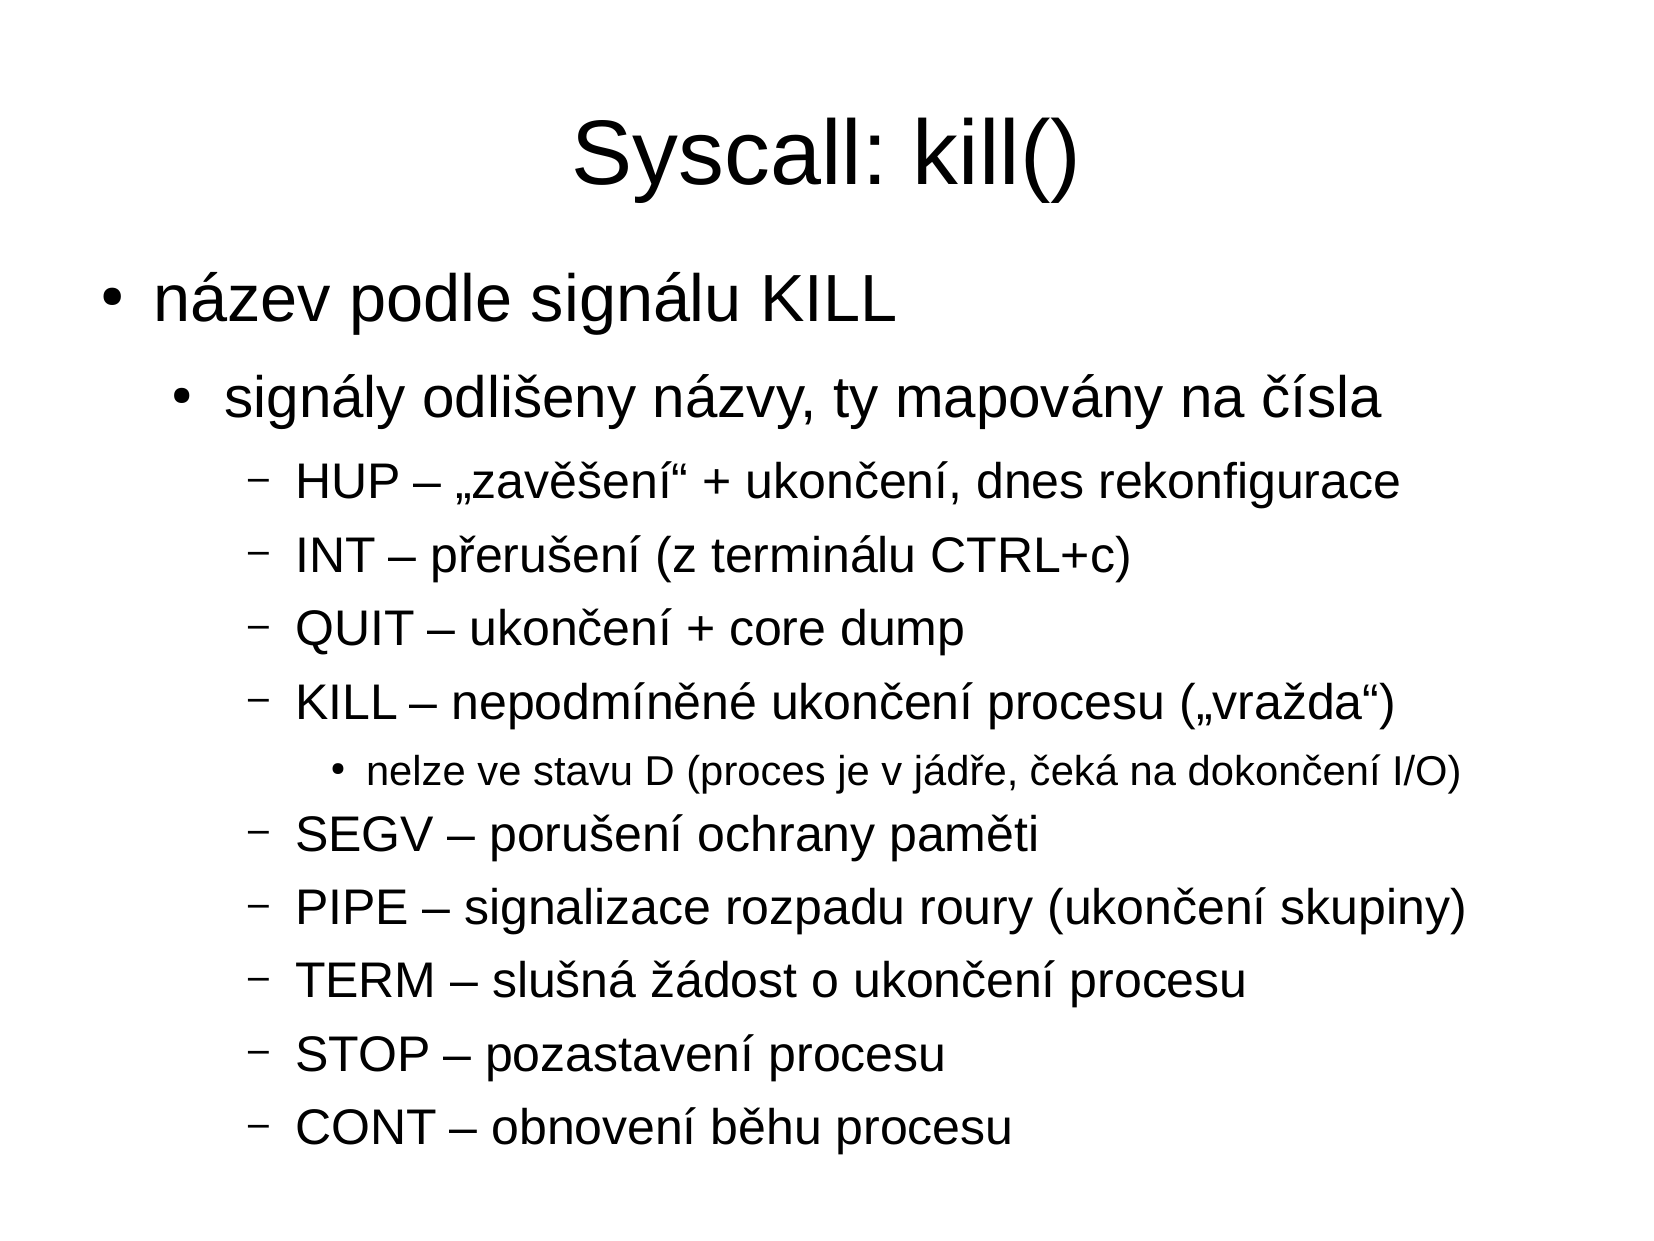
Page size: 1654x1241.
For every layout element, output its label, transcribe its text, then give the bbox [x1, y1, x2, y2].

list název podle signálu KILL signály odlišeny názvy, ty mapovány na čísla HUP – „zavěšení“ + ukončení, dnes rekonfigurace INT – přerušení (z terminálu CTRL+c) QUIT – ukončení + core dump KILL – nepodmíněné ukončení procesu („vražda“) nelze ve stavu D (proces je v jádře, čeká na dokončení I/O) SEGV – porušení ochrany paměti PIPE – signalizace rozpadu roury (ukončení skupiny) TERM – slušná žádost o ukončení procesu STOP – pozastavení procesu CONT – obnovení běhu procesu [82, 260, 1571, 1156]
title Syscall: kill() [82, 56, 1571, 250]
